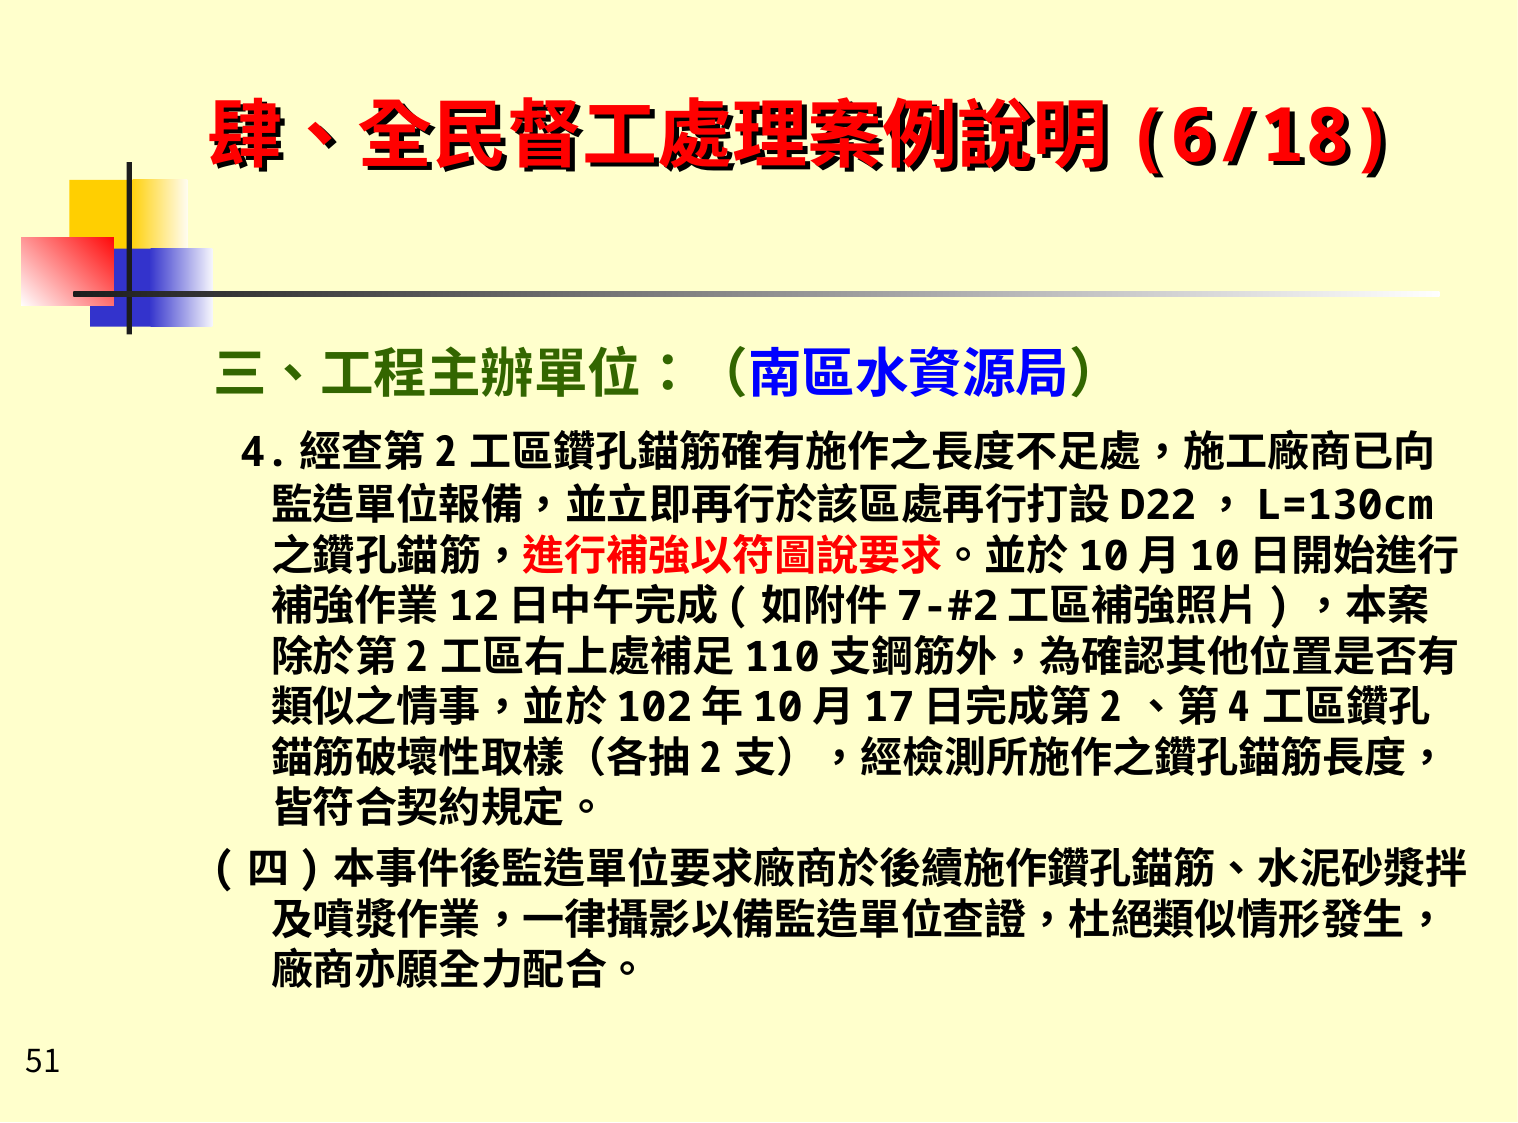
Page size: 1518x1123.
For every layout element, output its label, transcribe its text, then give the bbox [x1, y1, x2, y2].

title 肆、全民督工處理案例說明(6/18) [191, 35, 1485, 275]
text_box <編號> [0, 1032, 78, 1096]
list 三、工程主辦單位：（南區水資源局） 4.經查第2工區鑽孔錨筋確有施作之長度不足處，施工廠商已向監造單位報備，並立即再行於該區處再行打設D22，L=130cm之鑽孔錨筋，進行補強以符圖說要求。並於10月10日開始進行補強作業12日中午完成(如附件7-#2工區補強照片)，本案除於第2工區右上處補足110支鋼筋外，為確認其他位置是否有類似之情事，並於102年10月17日完成第2、第4工區鑽孔錨筋破壞性取樣（各抽2支），經檢測所施作之鑽孔錨筋長度，皆符合契約規定。 (四)本事件後監造單位要求廠商於後續施作鑽孔錨筋、水泥砂漿拌及噴漿作業，一律攝影以備監造單位查證，杜絕類似情形發生，廠商亦願全力配合。 [196, 330, 1487, 1004]
